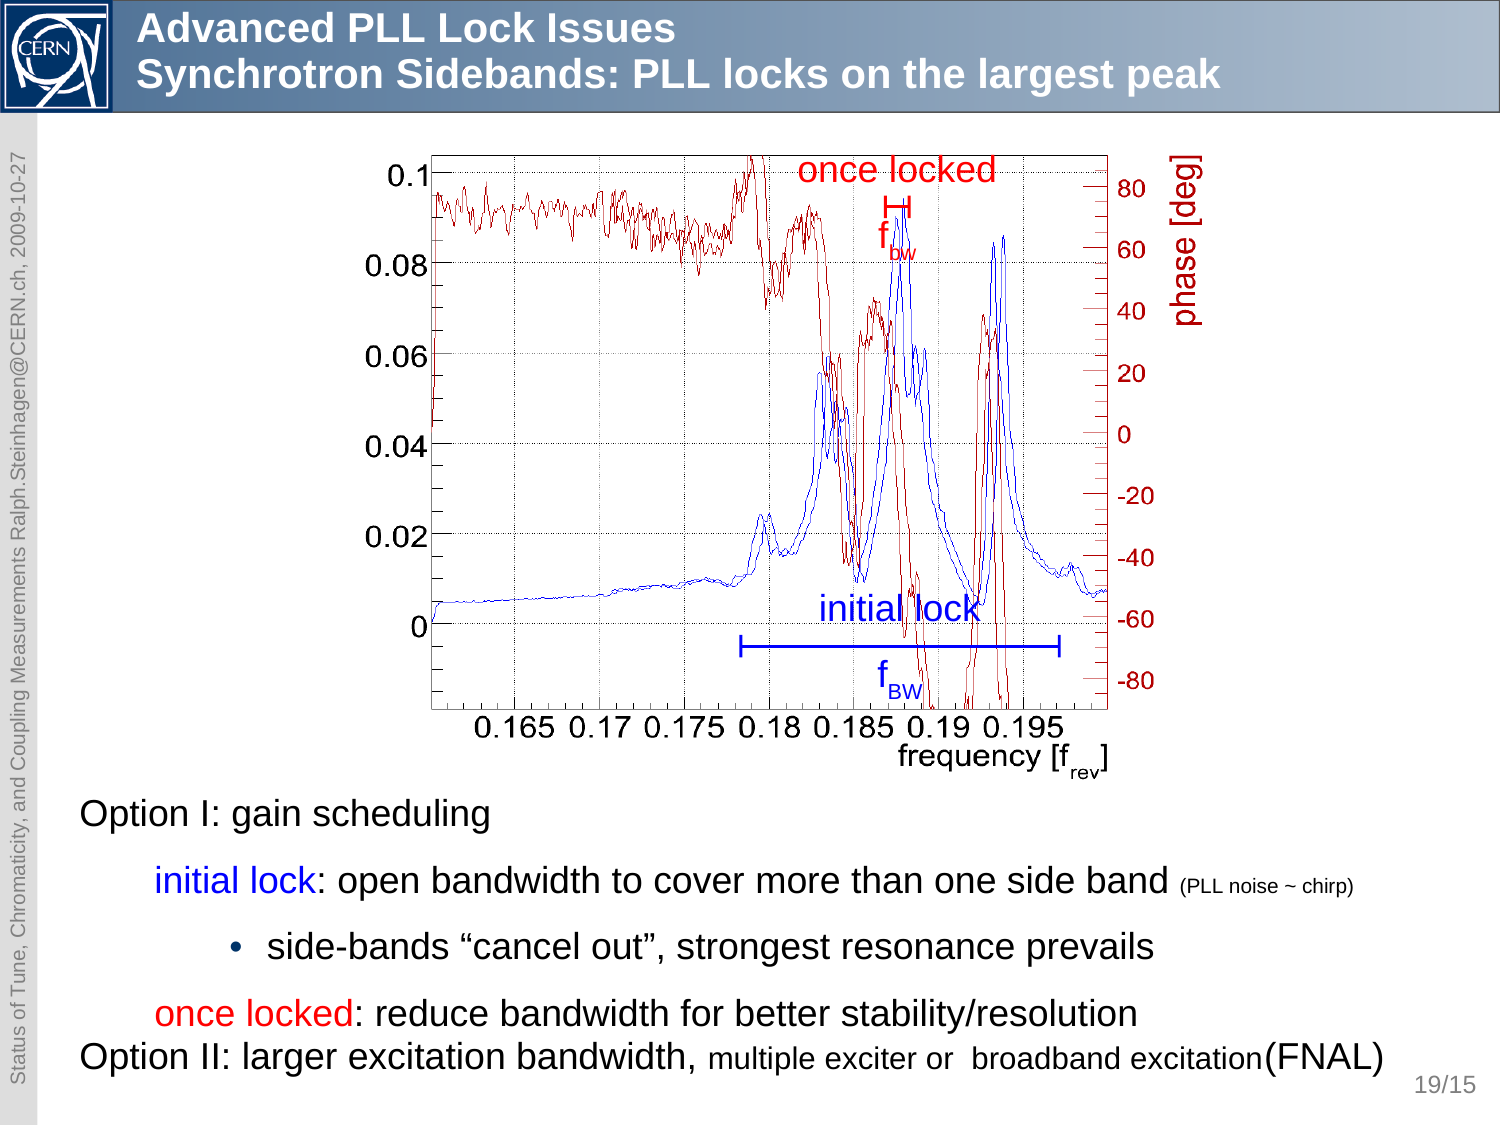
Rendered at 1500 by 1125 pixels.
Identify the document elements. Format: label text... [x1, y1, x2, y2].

title Advanced PLL Lock Issues Synchrotron Sidebands: PLL locks on the largest peak [136, 0, 1374, 103]
list Option I: gain scheduling initial lock: open bandwidth to cover more than one side band (PLL noise ~ chirp) side-bands “cancel out”, strongest resonance prevails once locked: reduce bandwidth for better stability/resolution Option II: larger excitation bandwidth, multiple exciter or broadband excitation(FNAL) [79, 125, 1445, 1078]
picture [0, 0, 113, 113]
